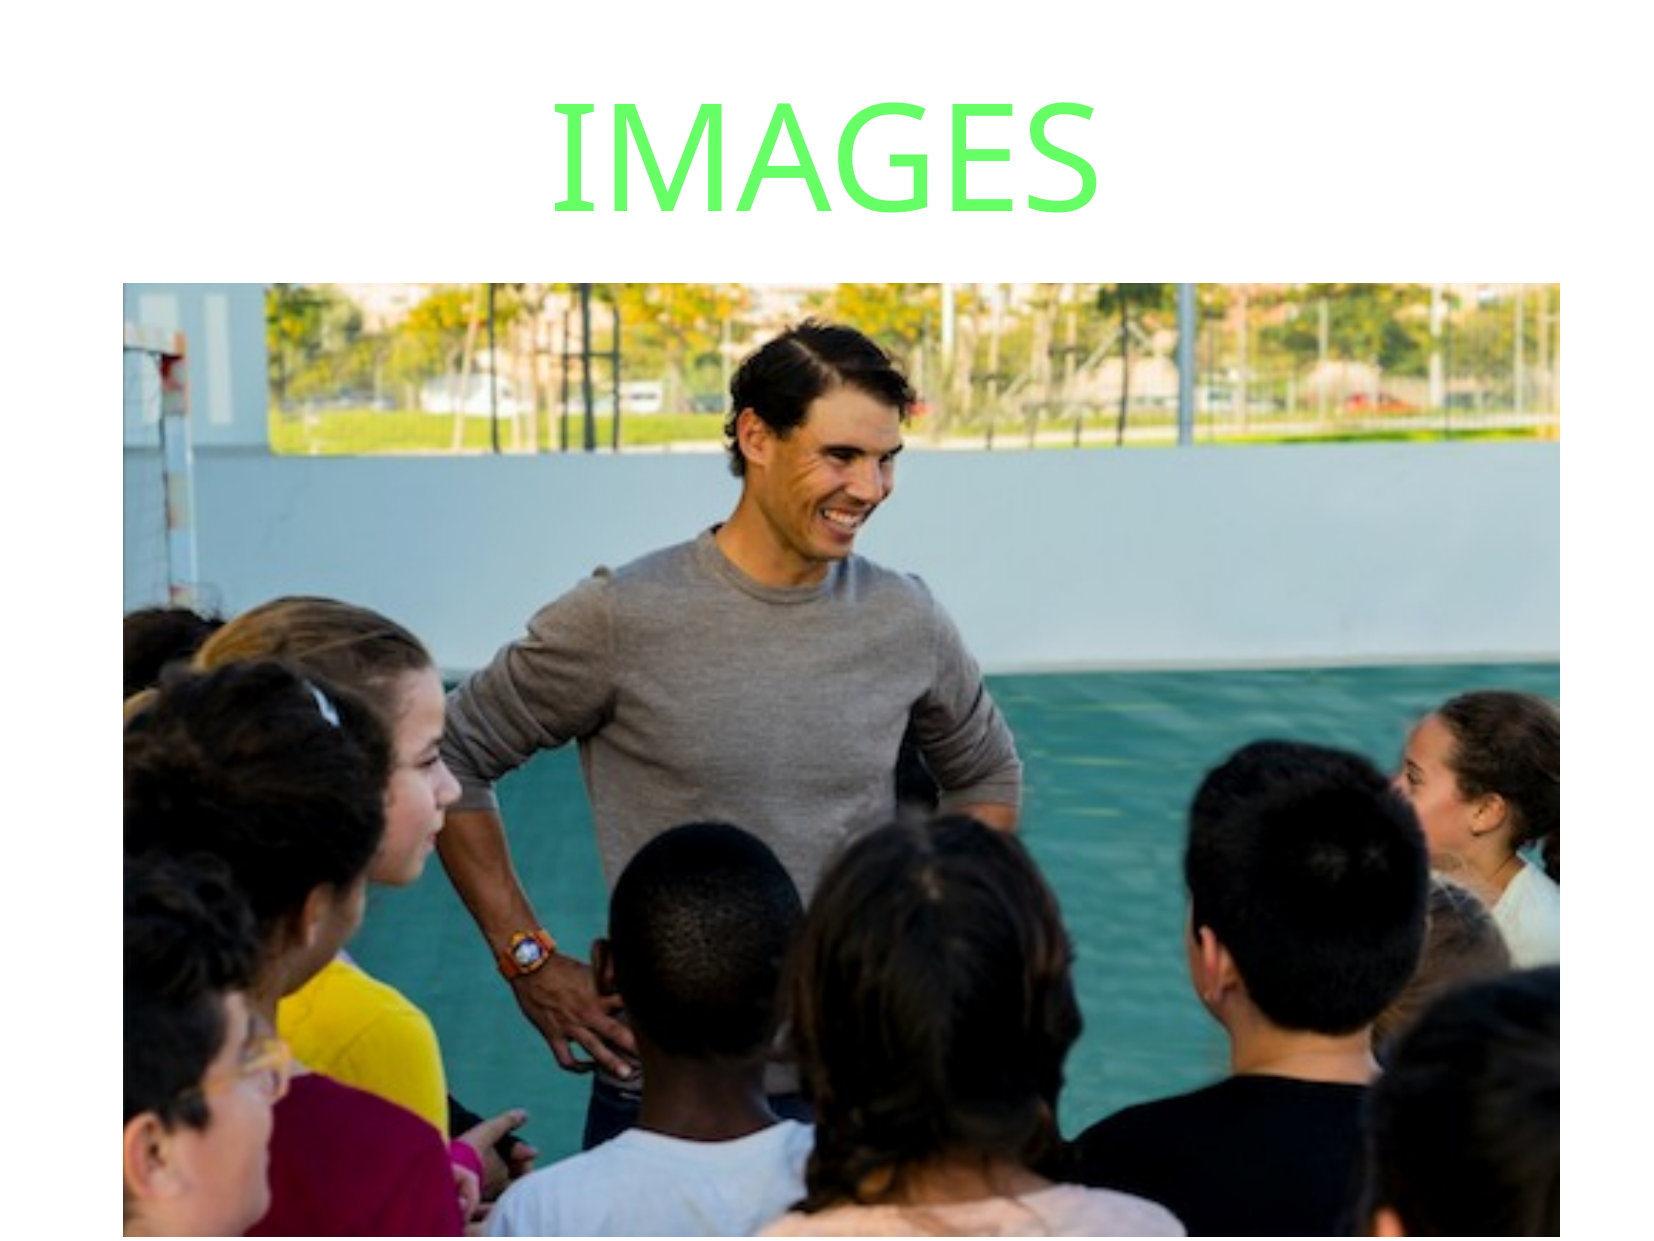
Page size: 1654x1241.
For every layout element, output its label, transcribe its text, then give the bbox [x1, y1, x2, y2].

title IMAGES [82, 43, 1571, 263]
picture [123, 283, 1560, 1237]
